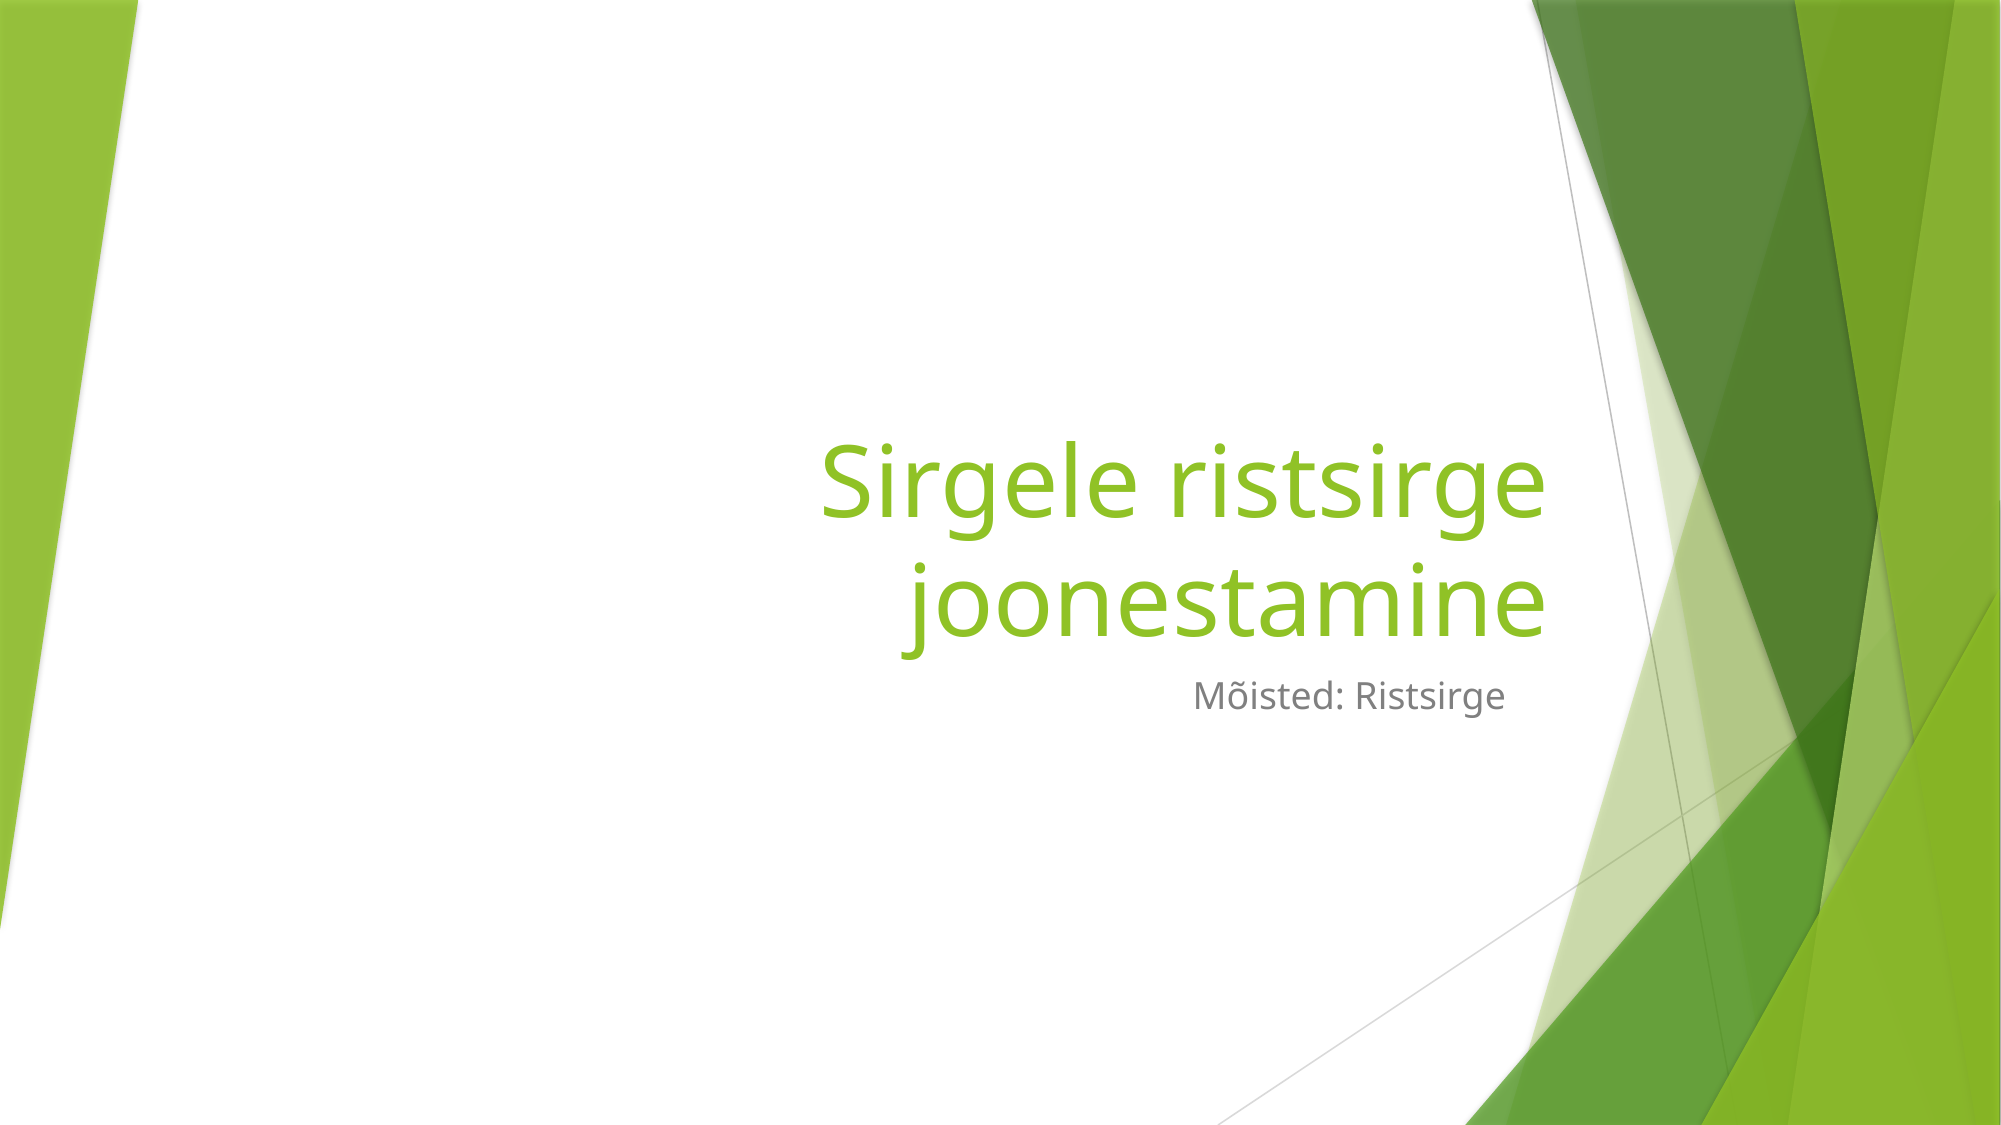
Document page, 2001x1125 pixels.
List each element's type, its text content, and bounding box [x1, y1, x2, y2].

title Sirgele ristsirge joonestamine [247, 394, 1565, 665]
subtitle Mõisted: Ristsirge [247, 664, 1522, 845]
